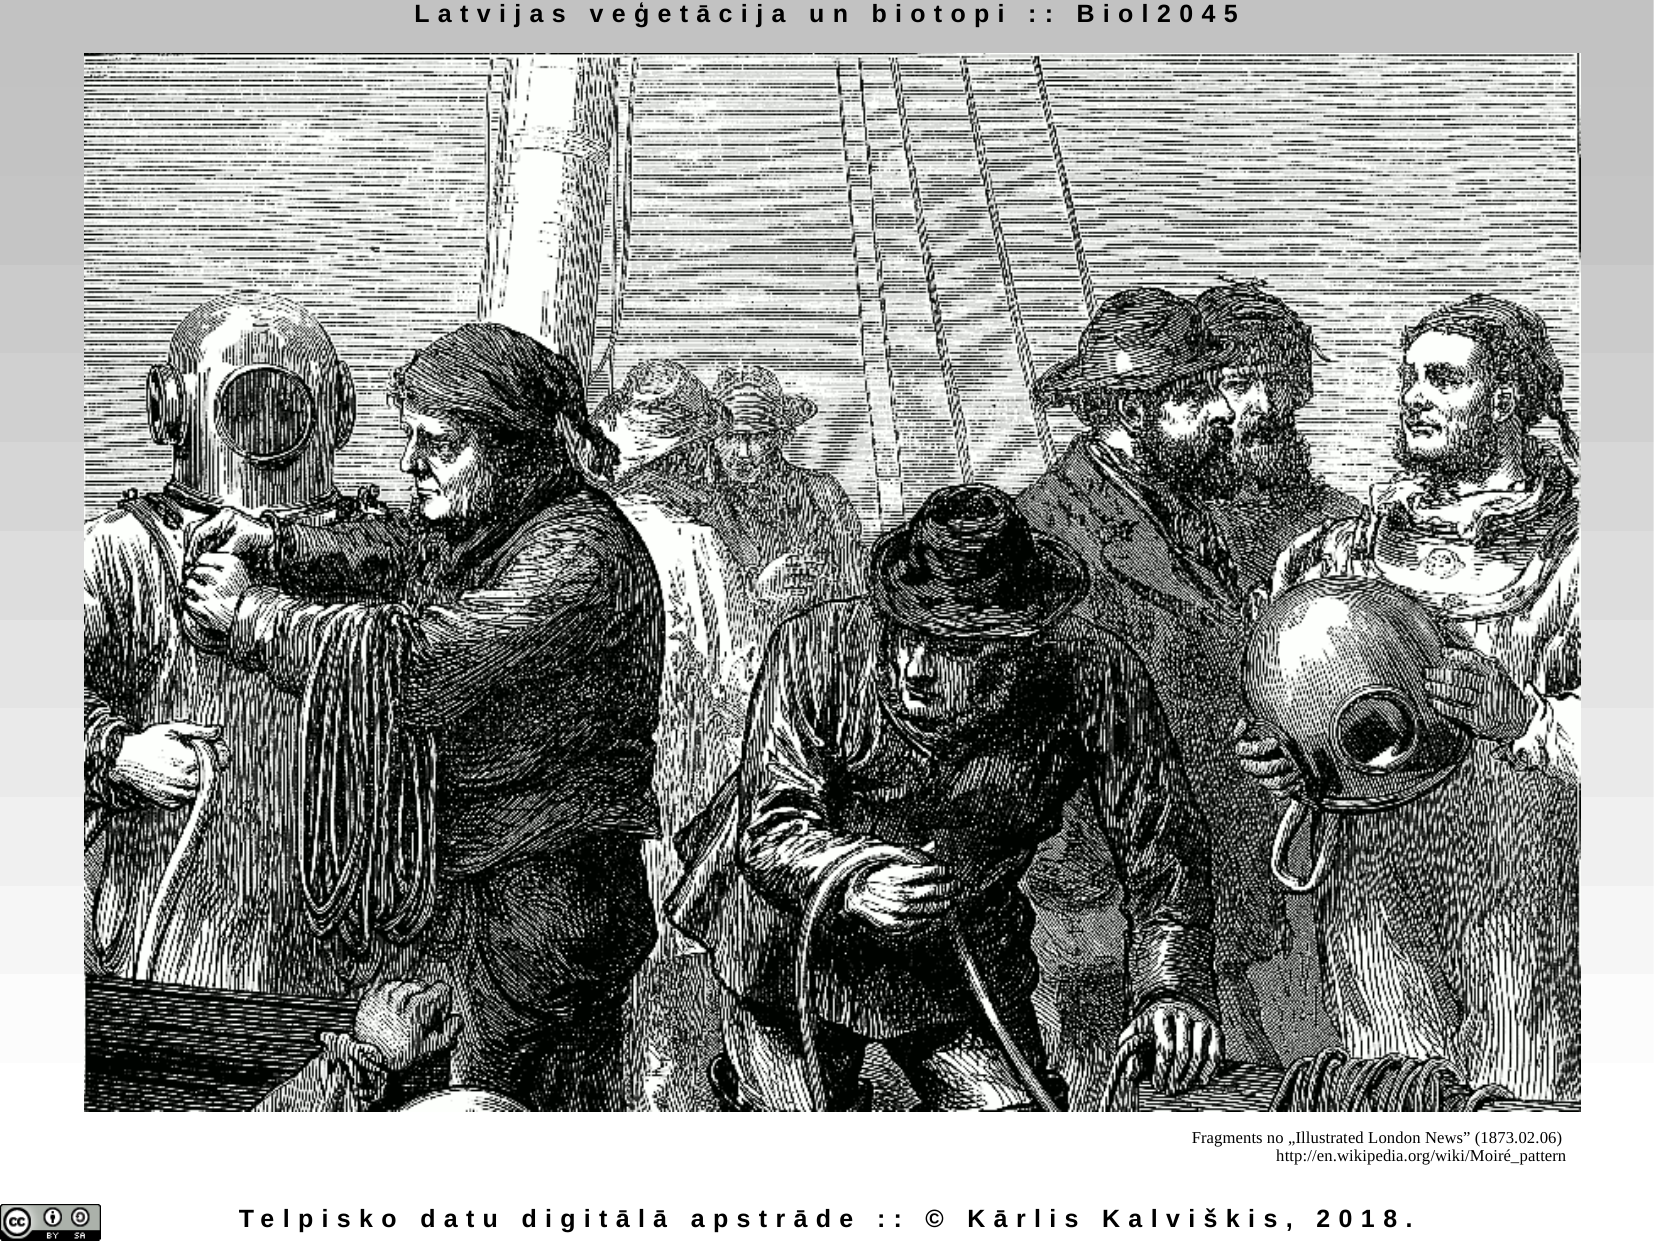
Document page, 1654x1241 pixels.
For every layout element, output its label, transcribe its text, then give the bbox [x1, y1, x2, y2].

text_box Fragments no „Illustrated London News” (1873.02.06) http://en.wikipedia.org/wiki/Moiré_pattern [1191, 1128, 1568, 1166]
picture [0, 0, 1654, 1241]
